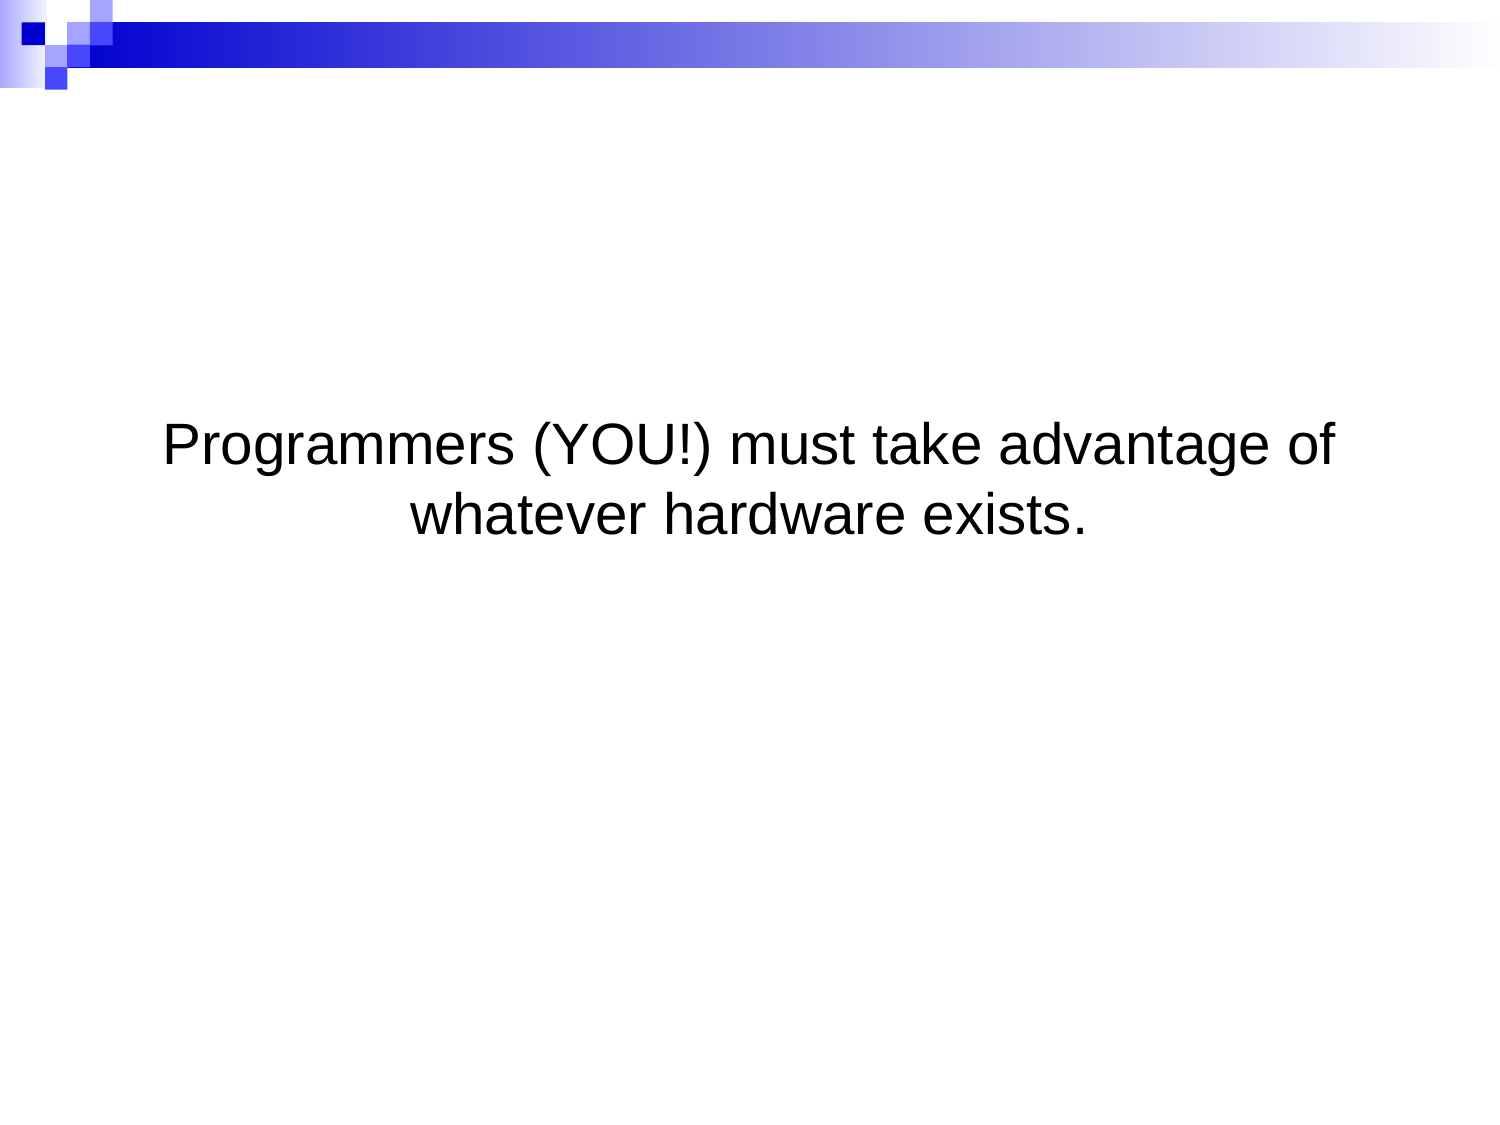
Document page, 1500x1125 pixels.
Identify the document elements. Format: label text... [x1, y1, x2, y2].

subtitle Programmers (YOU!) must take advantage of whatever hardware exists. [75, 67, 1426, 546]
